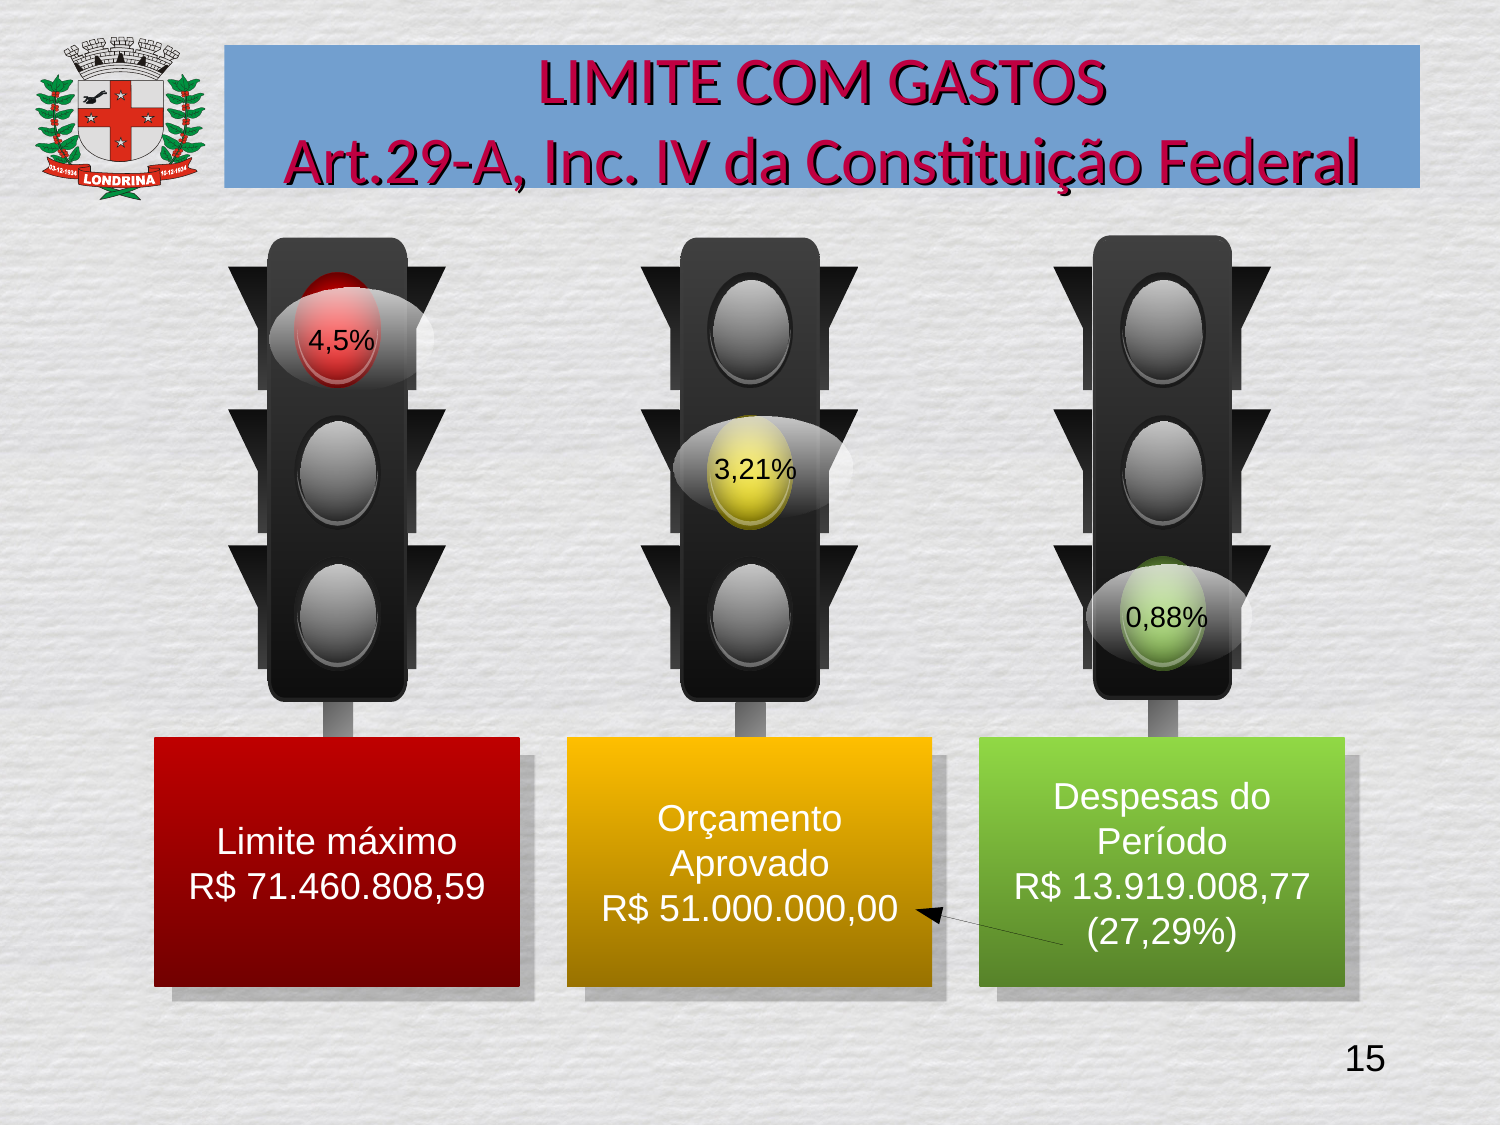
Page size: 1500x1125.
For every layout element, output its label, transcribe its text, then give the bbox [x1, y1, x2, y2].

text_box Despesas do Período R$ 13.919.008,77 (27,29%) [979, 737, 1345, 987]
text_box [228, 237, 446, 737]
text_box [726, 515, 770, 526]
text_box Limite máximo R$ 71.460.808,59 [154, 737, 520, 987]
text_box 3,21% [673, 416, 853, 519]
text_box <número> [1329, 1027, 1500, 1098]
text_box 4,5% [269, 287, 434, 391]
text_box [640, 237, 859, 737]
text_box LIMITE COM GASTOS Art.29-A, Inc. IV da Constituição Federal [224, 45, 1420, 188]
text_box 0,88% [1086, 564, 1252, 668]
text_box [1053, 235, 1272, 737]
picture [0, 0, 1500, 1125]
text_box Orçamento Aprovado R$ 51.000.000,00 [567, 737, 933, 987]
